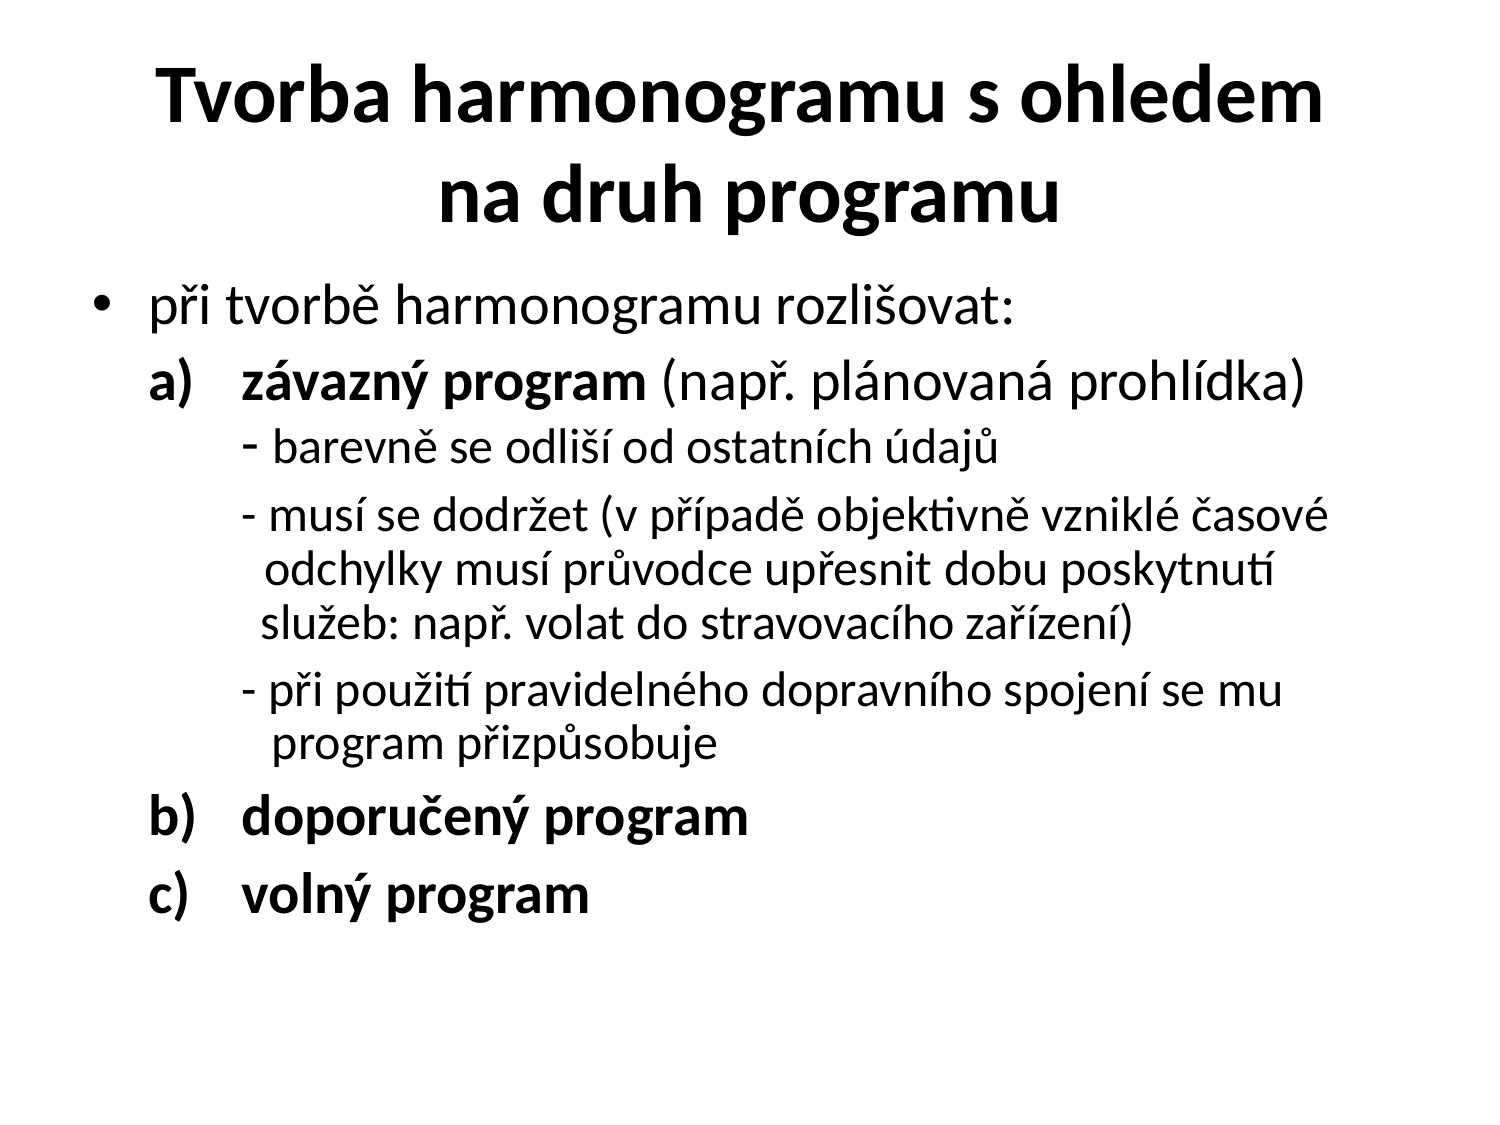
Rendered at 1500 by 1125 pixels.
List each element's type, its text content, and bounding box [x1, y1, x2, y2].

list při tvorbě harmonogramu rozlišovat: a) závazný program (např. plánovaná prohlídka) - barevně se odliší od ostatních údajů - musí se dodržet (v případě objektivně vzniklé časové odchylky musí průvodce upřesnit dobu poskytnutí služeb: např. volat do stravovacího zařízení) - při použití pravidelného dopravního spojení se mu program přizpůsobuje b) doporučený program c) volný program [76, 267, 1427, 1010]
title Tvorba harmonogramu s ohledem na druh programu [75, 31, 1426, 247]
